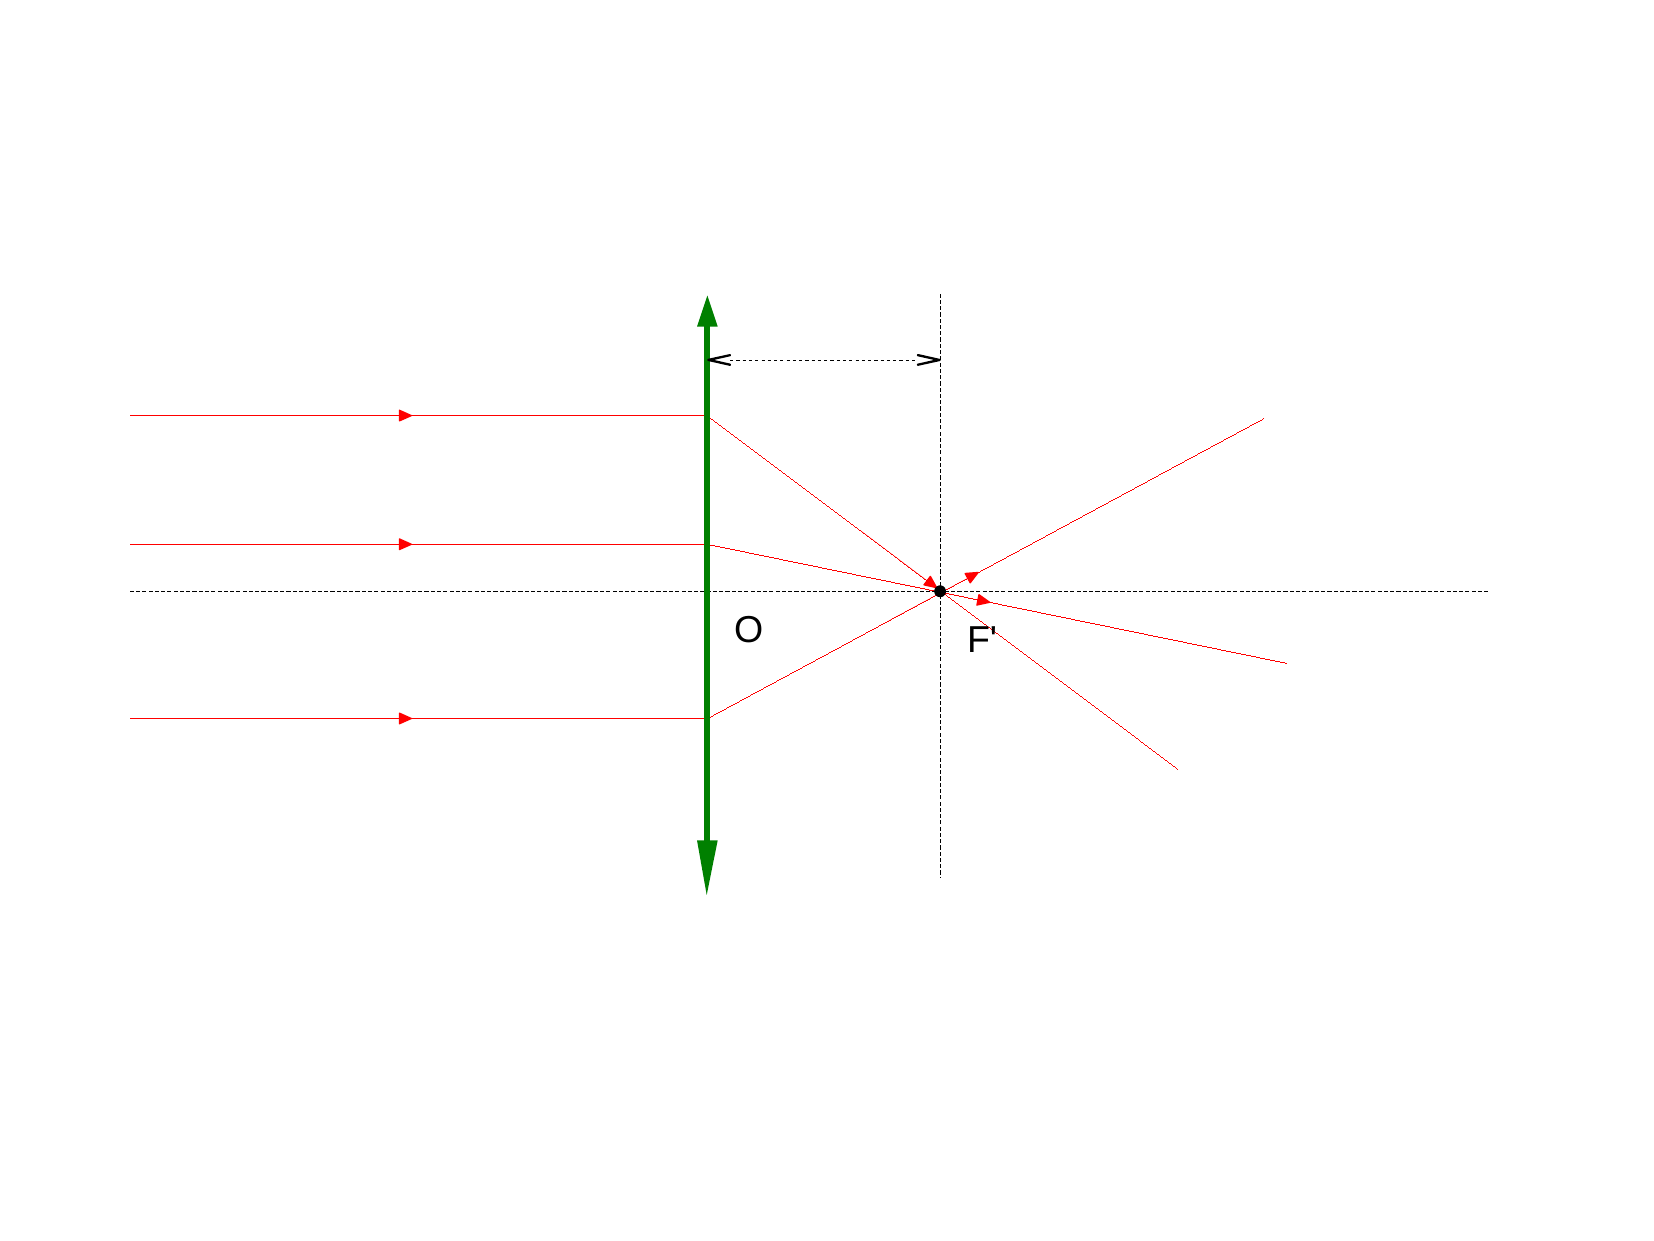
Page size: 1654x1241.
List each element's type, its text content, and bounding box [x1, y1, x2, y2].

text_box F' [952, 611, 1013, 669]
text_box O [719, 601, 779, 659]
